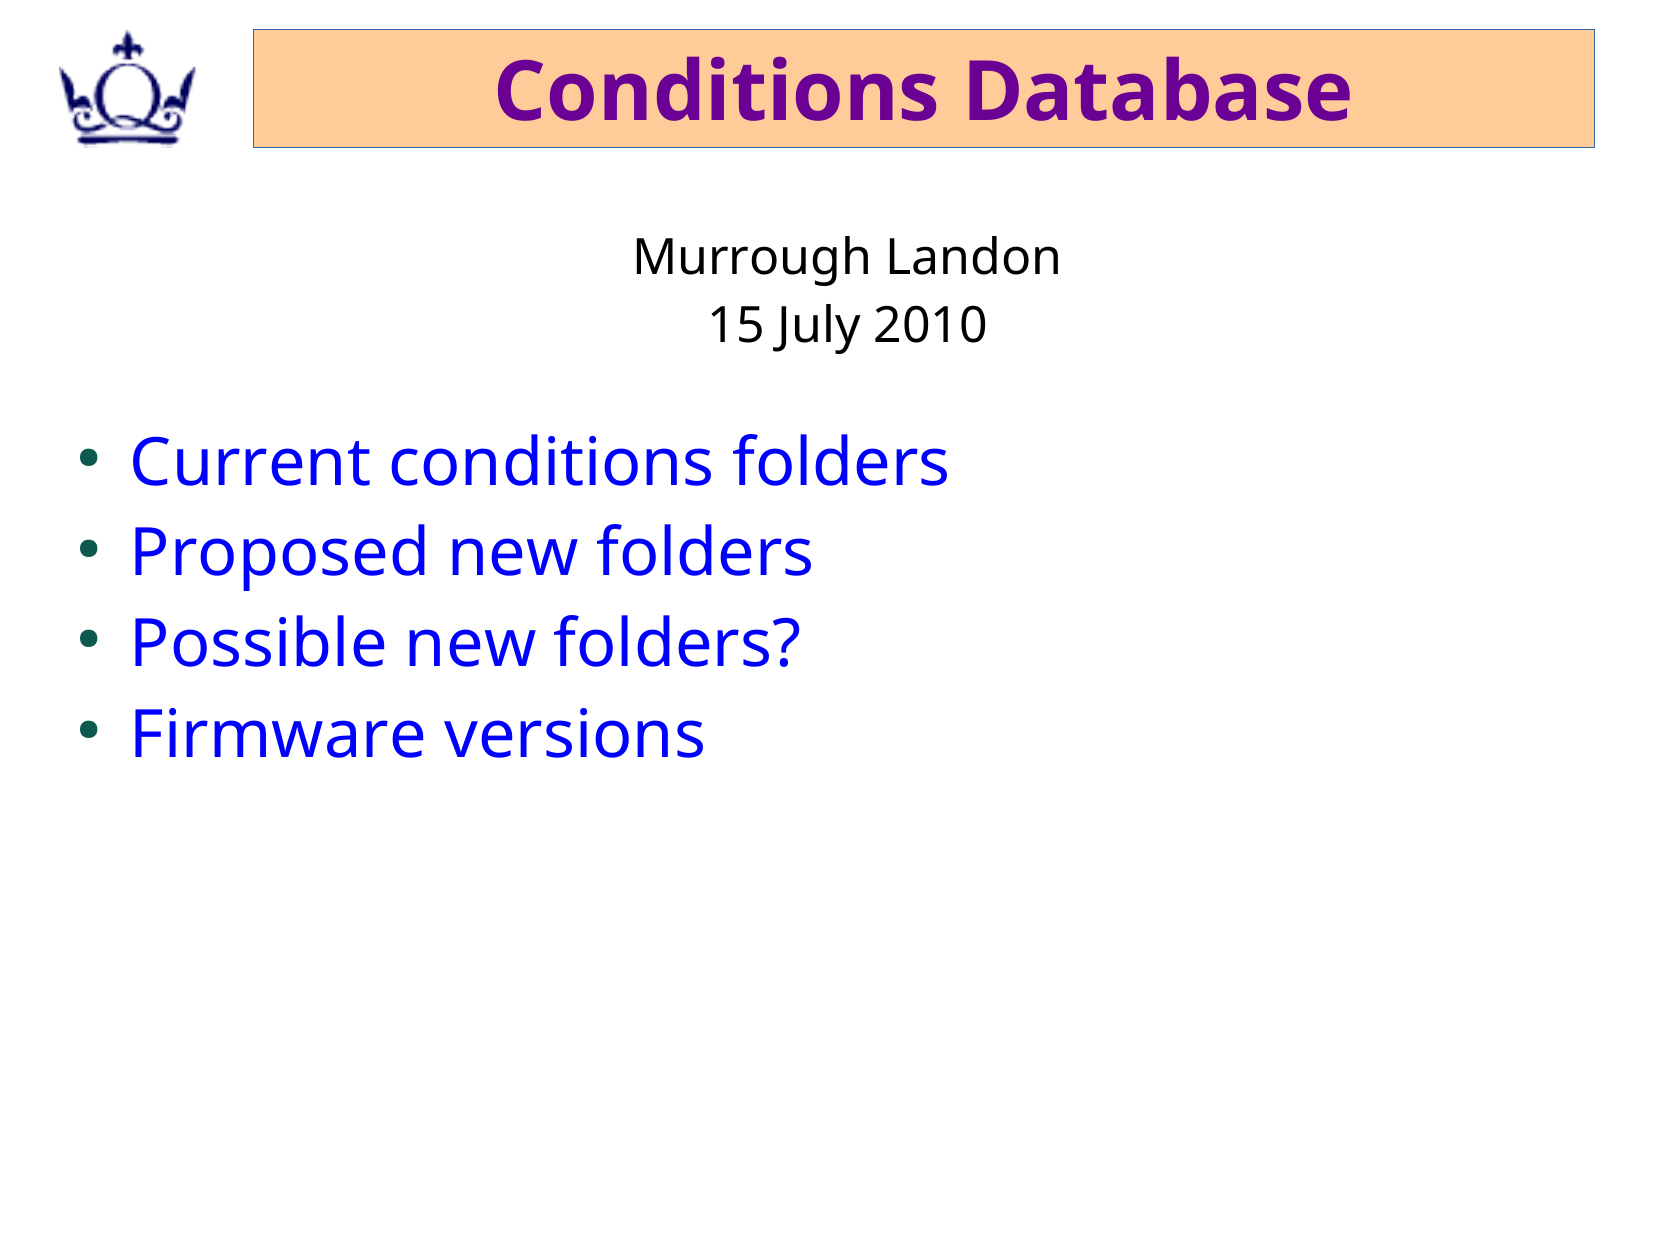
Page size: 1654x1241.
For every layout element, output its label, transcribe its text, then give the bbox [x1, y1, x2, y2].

text_box Murrough Landon 15 July 2010 [476, 220, 1219, 360]
list Current conditions folders Proposed new folders Possible new folders? Firmware versions [59, 413, 1595, 1127]
picture [59, 29, 200, 148]
title Conditions Database [253, 29, 1595, 148]
